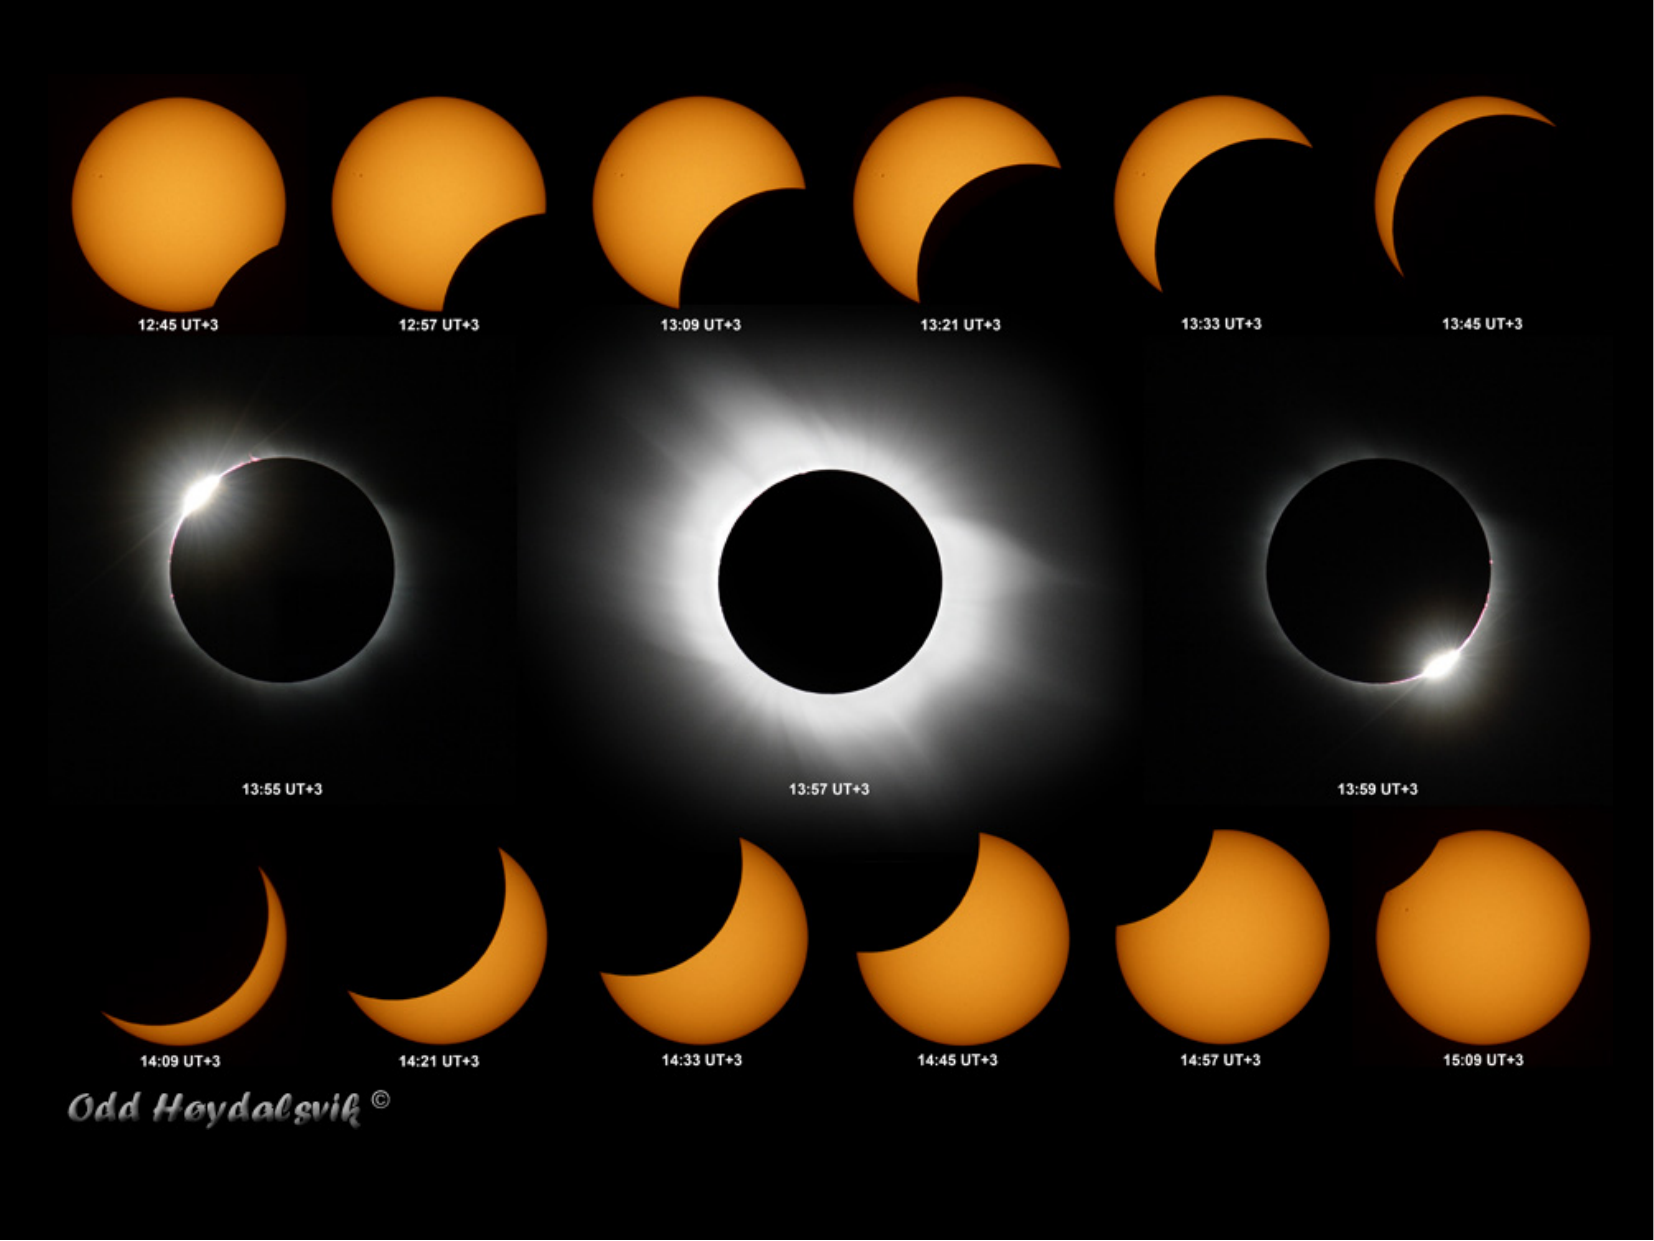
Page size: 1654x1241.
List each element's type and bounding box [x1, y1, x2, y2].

picture [48, 74, 1613, 1130]
